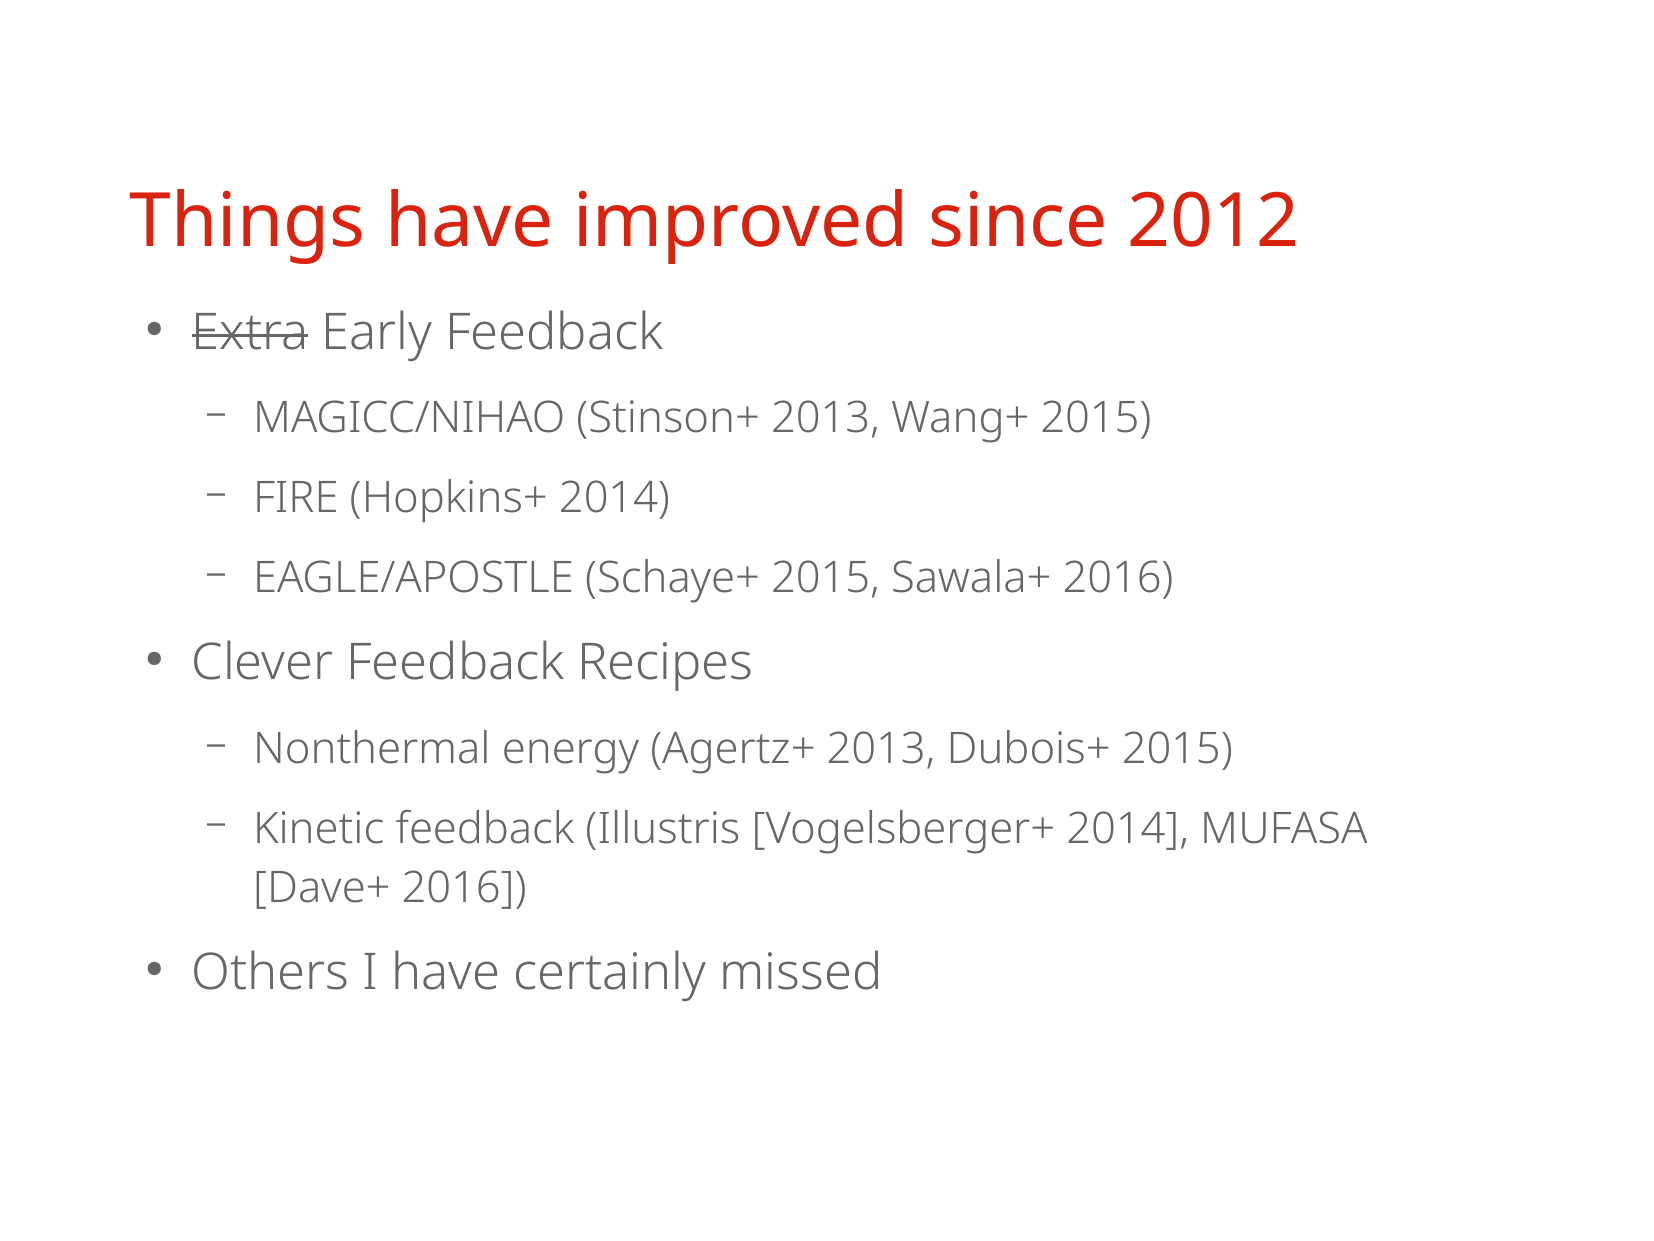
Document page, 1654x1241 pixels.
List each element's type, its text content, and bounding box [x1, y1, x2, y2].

list Extra Early Feedback MAGICC/NIHAO (Stinson+ 2013, Wang+ 2015) FIRE (Hopkins+ 2014) EAGLE/APOSTLE (Schaye+ 2015, Sawala+ 2016) Clever Feedback Recipes Nonthermal energy (Agertz+ 2013, Dubois+ 2015) Kinetic feedback (Illustris [Vogelsberger+ 2014], MUFASA [Dave+ 2016]) Others I have certainly missed [129, 295, 1518, 1010]
title Things have improved since 2012 [129, 153, 1518, 281]
